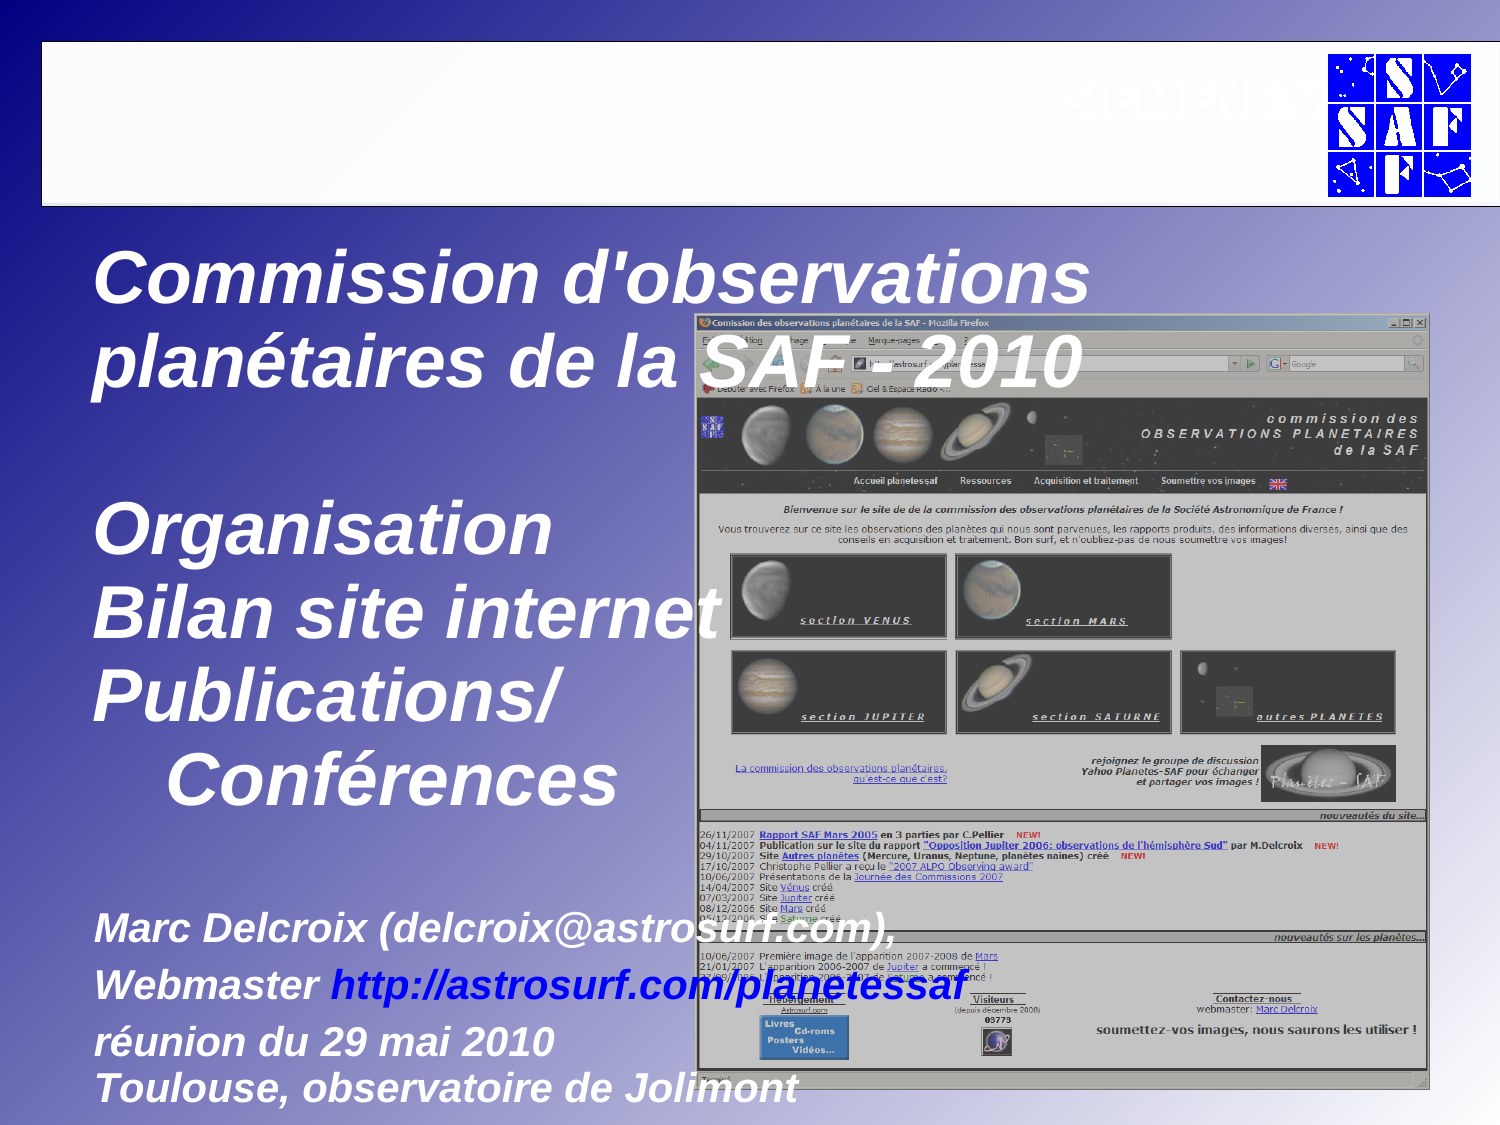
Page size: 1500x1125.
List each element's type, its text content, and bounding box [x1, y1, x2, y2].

text_box [41, 41, 1500, 207]
picture [694, 568, 1430, 841]
picture [1328, 54, 1471, 197]
text_box Marc Delcroix (delcroix@astrosurf.com), Webmaster http://astrosurf.com/planetessaf réunion du 29 mai 2010 Toulouse, observatoire de Jolimont [93, 841, 1438, 1090]
text_box Commission d'observations planétaires de la SAF - 2010 Organisation Bilan site internet Publications/ Conférences [92, 231, 1437, 568]
